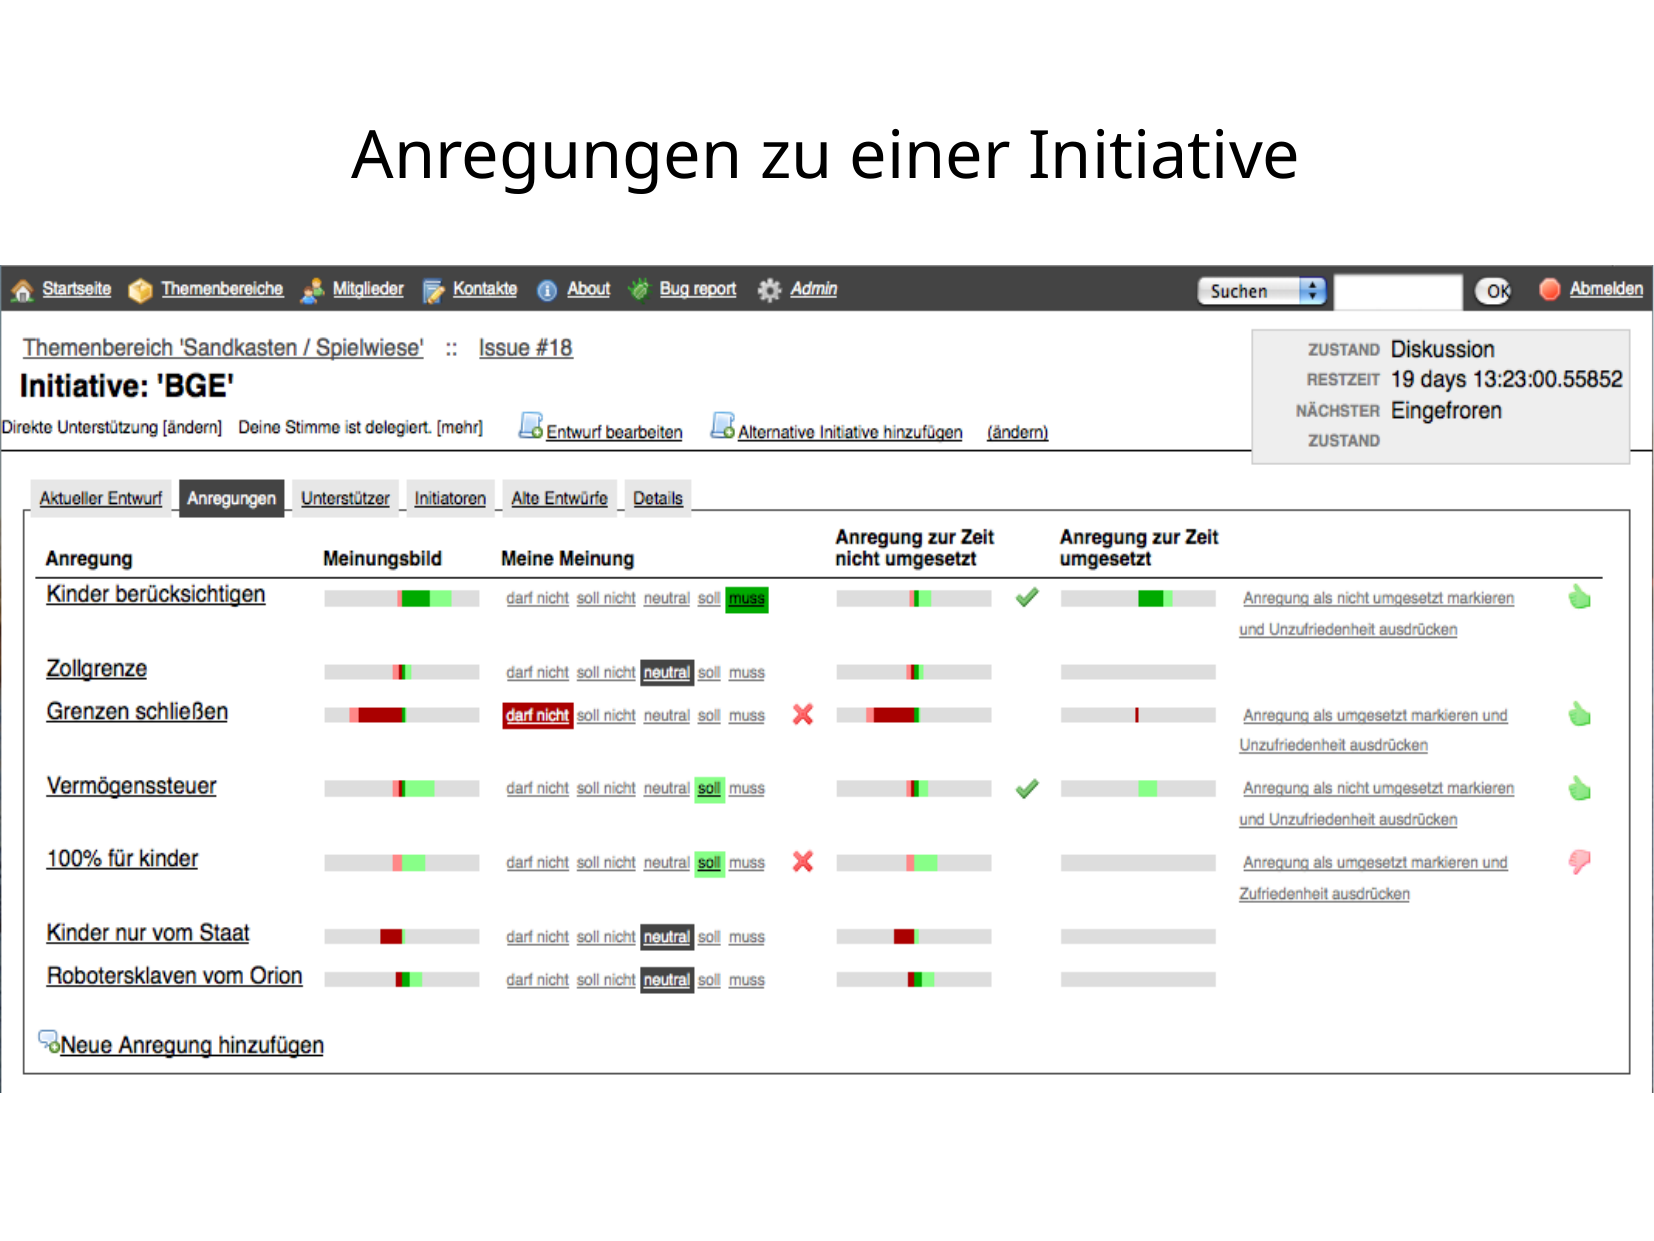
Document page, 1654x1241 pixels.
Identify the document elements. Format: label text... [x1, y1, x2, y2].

title Anregungen zu einer Initiative [82, 49, 1571, 257]
picture [0, 265, 1654, 1093]
